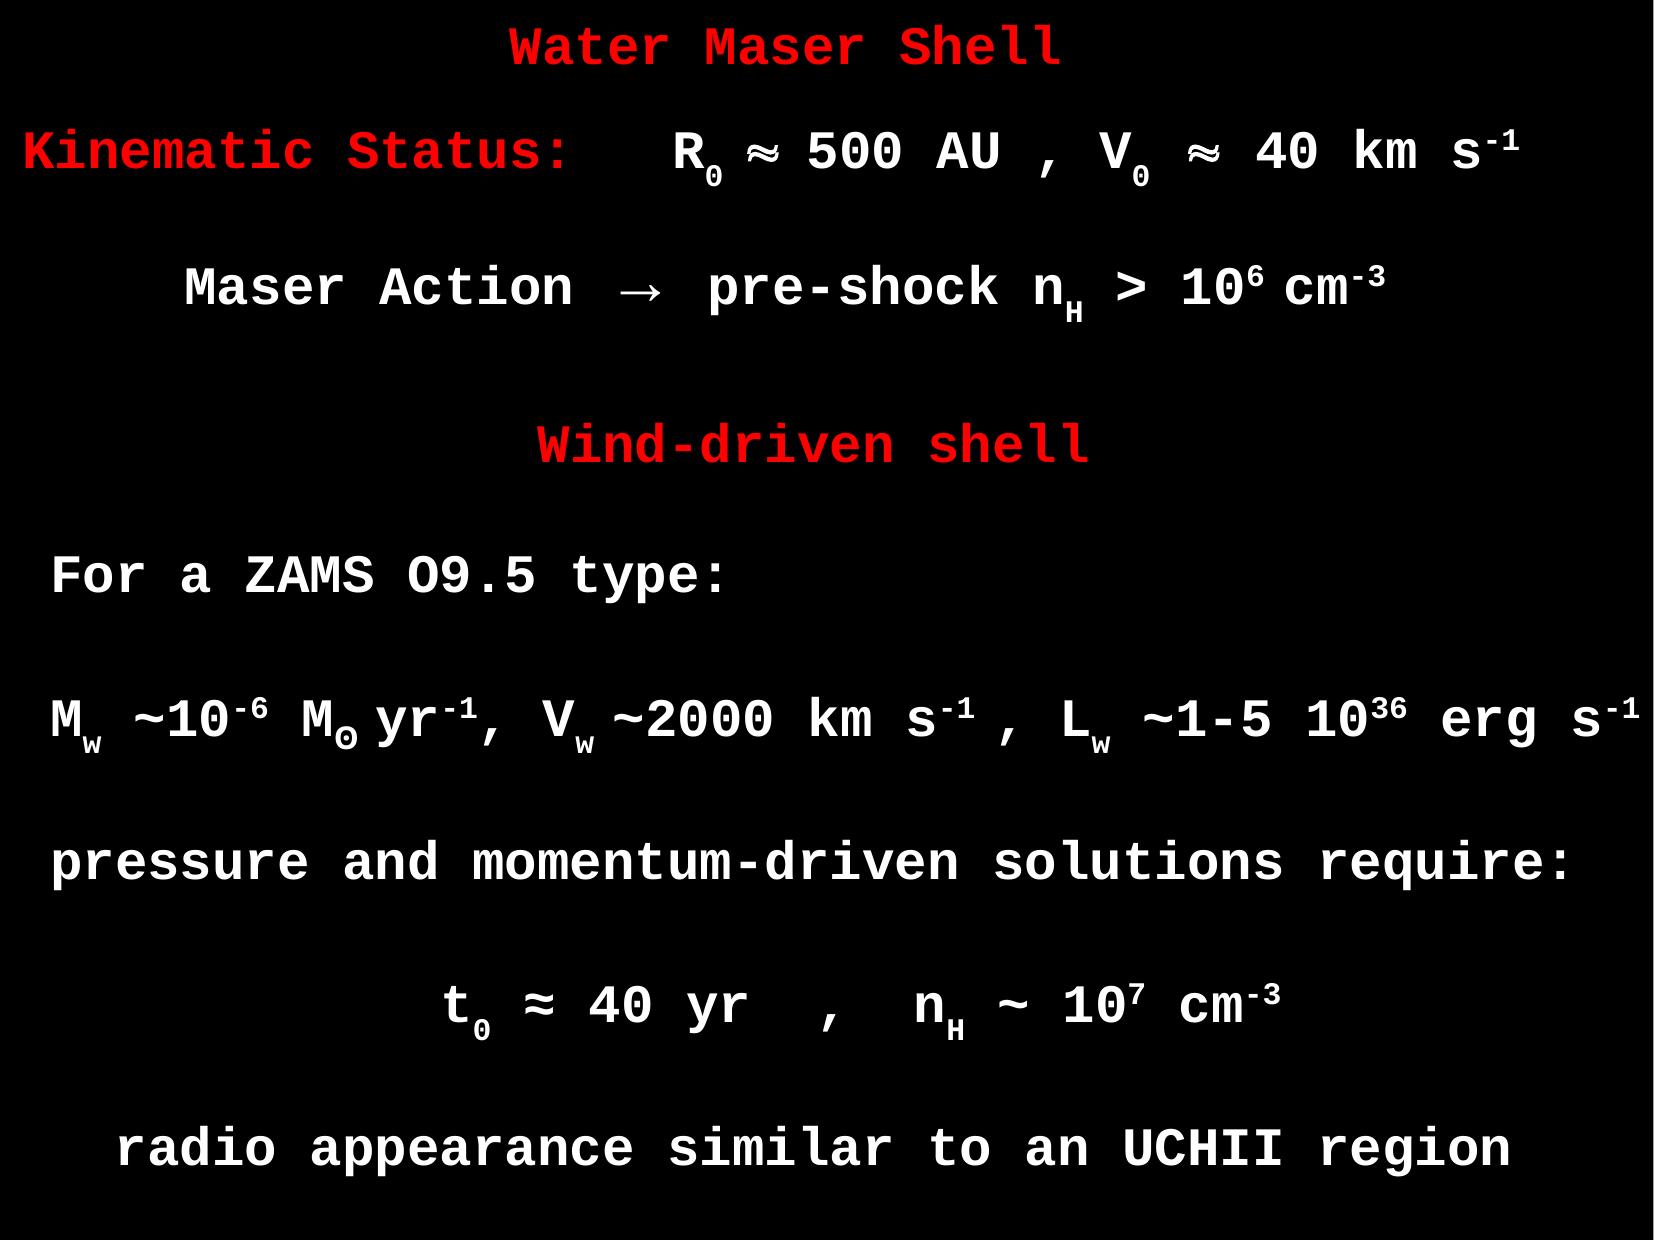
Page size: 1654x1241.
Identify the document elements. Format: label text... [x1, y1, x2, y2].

text_box Wind-driven shell For a ZAMS O9.5 type: Mw ~10-6 Mʘ yr-1, Vw ~2000 km s-1 , Lw ~1-5 1036 erg s-1 pressure and momentum-driven solutions require: t0 ≈ 40 yr , nH ~ 107 cm-3 radio appearance similar to an UCHII region [0, 336, 1654, 1184]
text_box Water Maser Shell Kinematic Status: R0 ≈ 500 AU , V0 ≈ 40 km s-1 Maser Action → pre-shock nH > 106 cm-3 [0, 0, 1536, 336]
